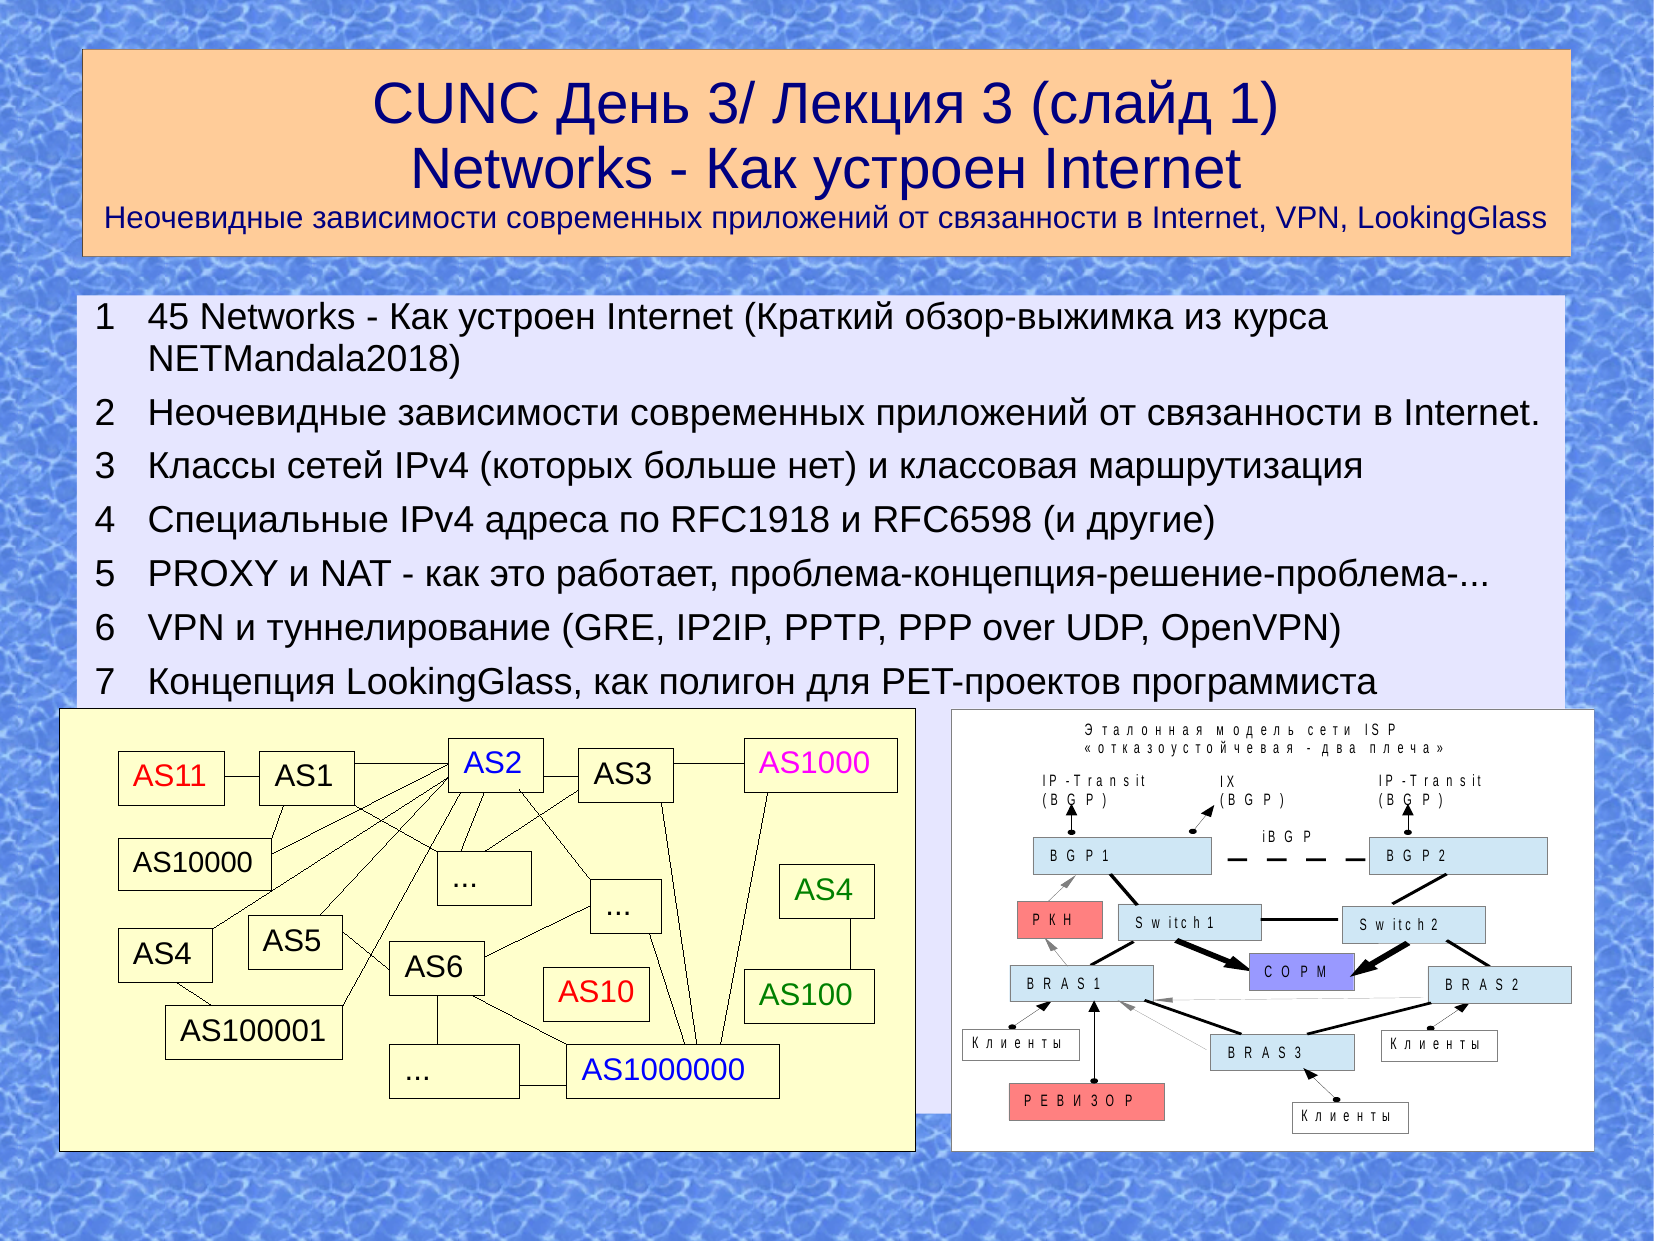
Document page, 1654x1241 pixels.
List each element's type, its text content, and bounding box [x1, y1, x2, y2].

picture [0, 0, 1654, 1241]
text_box AS1 [259, 751, 355, 806]
text_box AS4 [118, 928, 213, 983]
title CUNC День 3/ Лекция 3 (слайд 1) Networks - Как устроен Internet Неочевидные зависимости современных приложений от связанности в Internet, VPN, LookingGlass [82, 49, 1571, 257]
text_box AS1000 [744, 738, 898, 793]
text_box ... [437, 851, 532, 906]
text_box AS6 [389, 941, 485, 996]
text_box AS4 [779, 864, 875, 919]
text_box AS3 [578, 748, 674, 803]
text_box AS100 [744, 969, 875, 1024]
list 45 Networks - Как устроен Internet (Краткий обзор-выжимка из курса NETMandala2018) Неочевидные зависимости современных приложений от связанности в Internet. Классы сетей IPv4 (которых больше нет) и классовая маршрутизация Специальные IPv4 адреса по RFC1918 и RFC6598 (и другие) PROXY и NAT - как это работает, проблема-концепция-решение-проблема-... VPN и туннелирование (GRE, IP2IP, PPTP, PPP over UDP, OpenVPN) Концепция LookingGlass, как полигон для PET-проектов программиста [76, 295, 1565, 1114]
text_box AS100001 [165, 1005, 343, 1060]
text_box ... [590, 879, 662, 934]
text_box AS11 [118, 751, 225, 806]
text_box AS2 [448, 738, 544, 793]
text_box AS10000 [118, 838, 272, 891]
text_box AS1000000 [566, 1044, 780, 1099]
text_box AS5 [248, 915, 343, 970]
text_box AS10 [543, 967, 650, 1022]
text_box [59, 708, 916, 1152]
text_box ... [389, 1044, 520, 1099]
